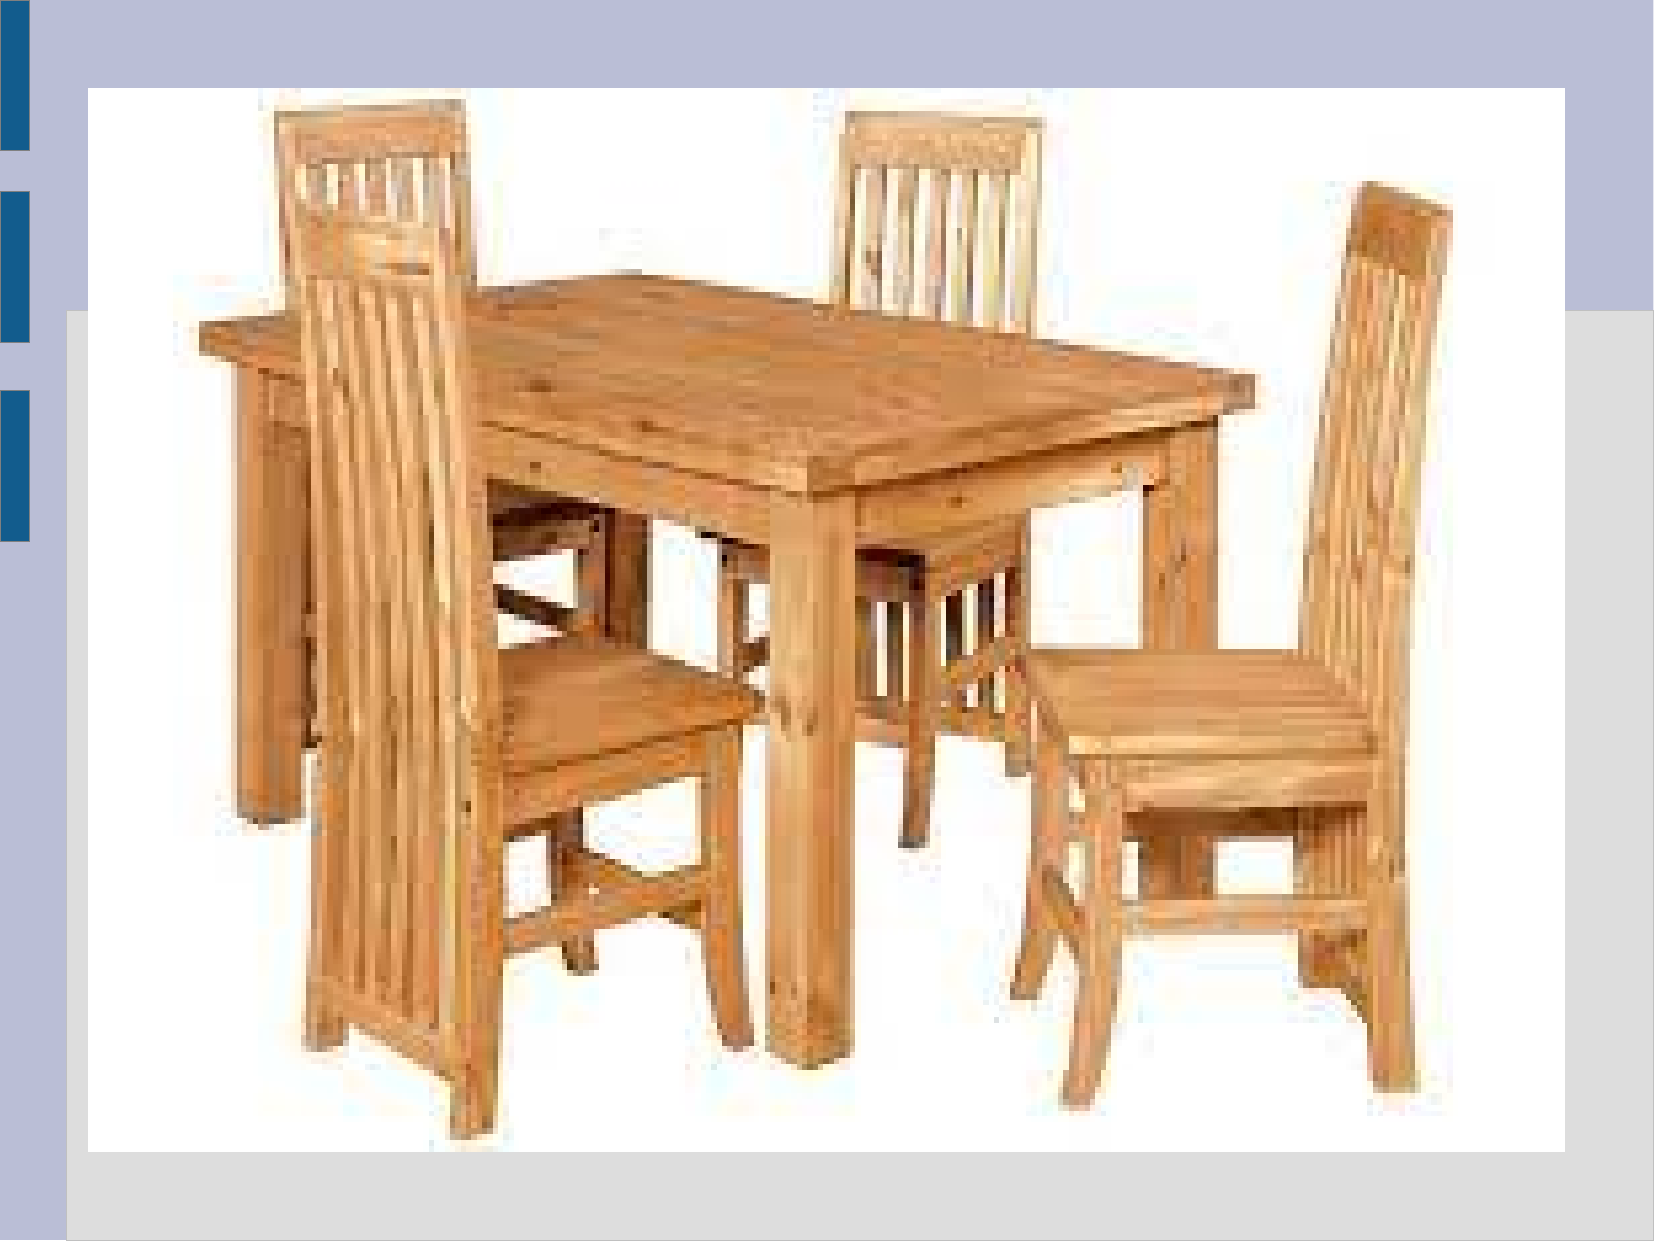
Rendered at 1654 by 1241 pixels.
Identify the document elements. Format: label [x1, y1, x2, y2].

picture [88, 88, 1565, 1152]
